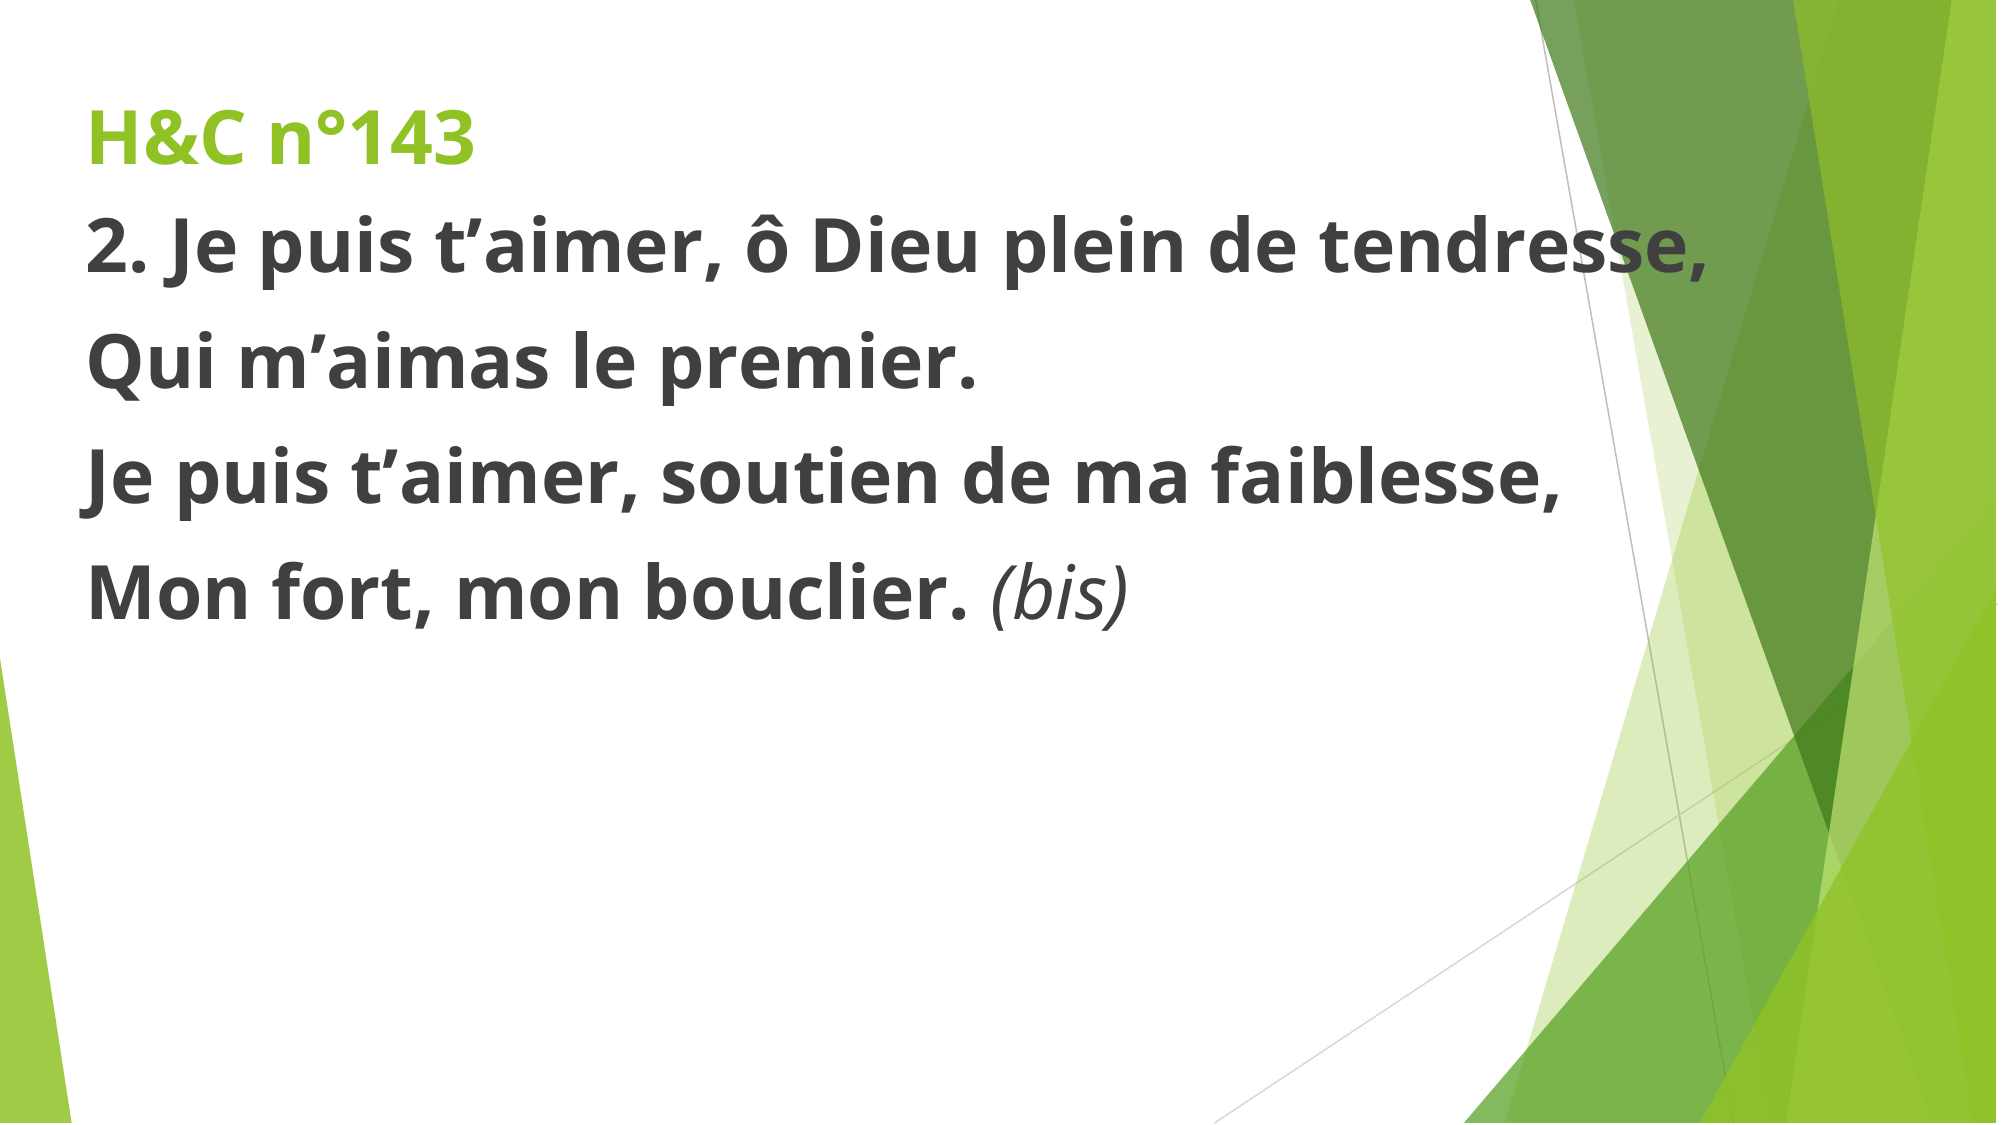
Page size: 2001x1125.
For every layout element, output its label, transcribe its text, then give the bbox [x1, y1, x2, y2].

text_box H&C n°143 [70, 82, 863, 177]
text_box 2. Je puis t’aimer, ô Dieu plein de tendresse, Qui m’aimas le premier. Je puis t’aimer, soutien de ma faiblesse, Mon fort, mon bouclier. (bis) [70, 177, 2001, 1075]
